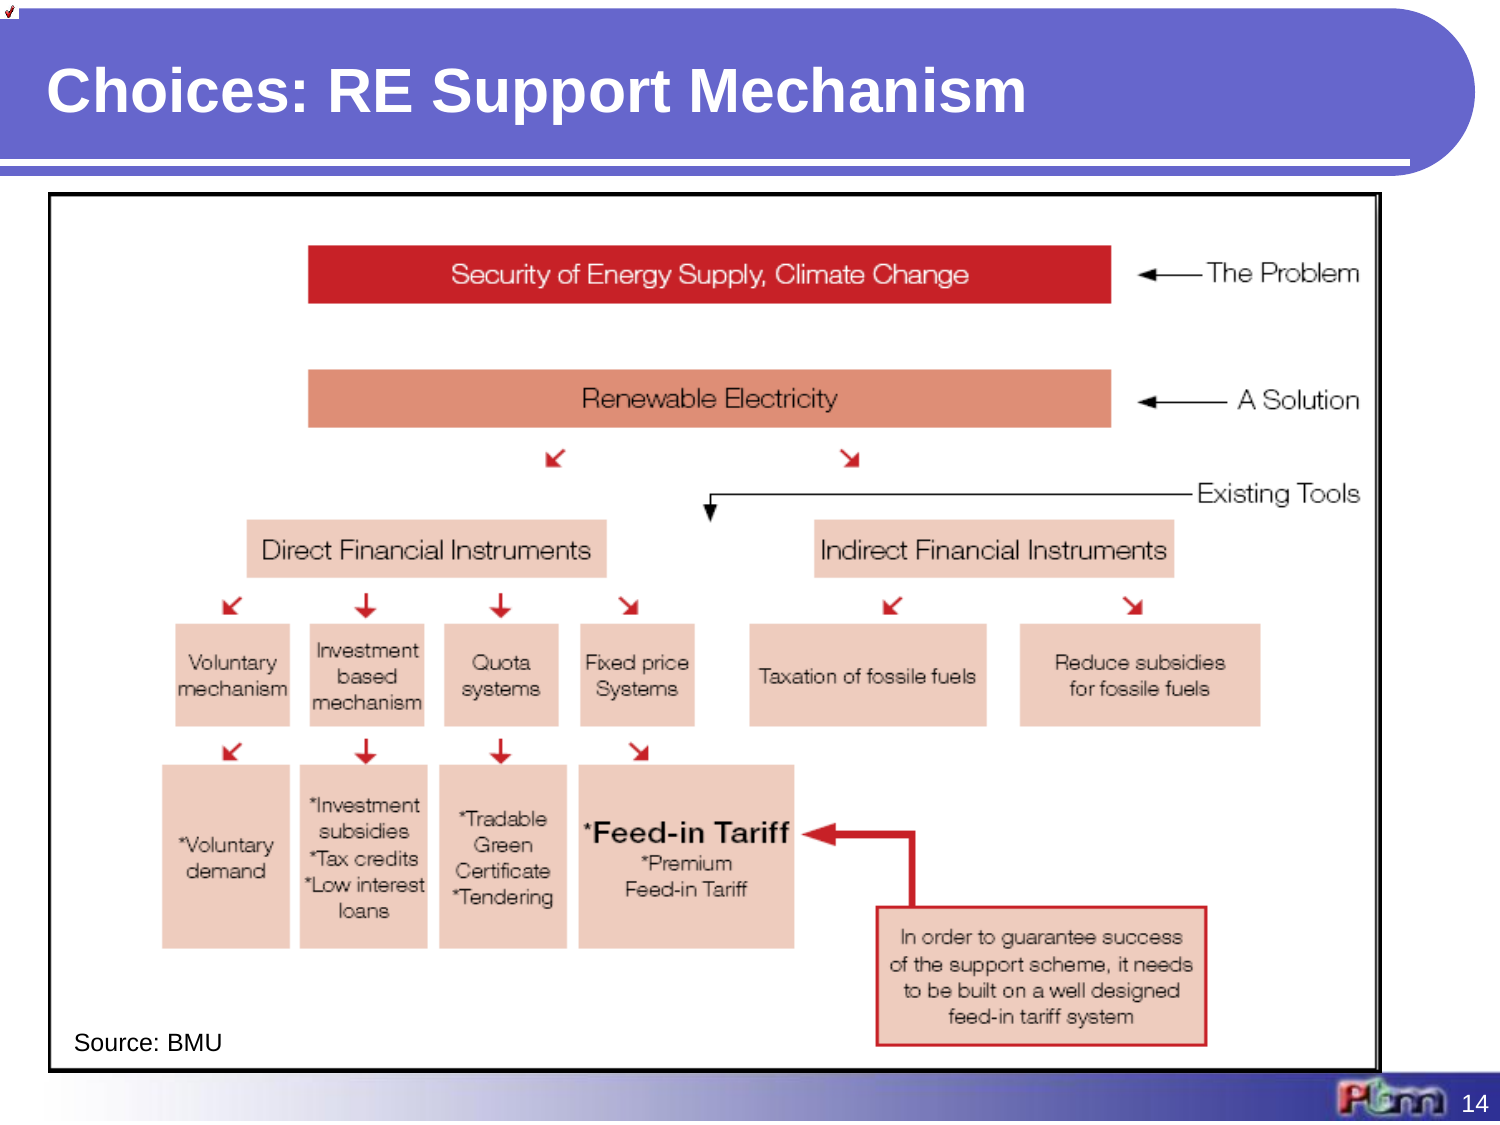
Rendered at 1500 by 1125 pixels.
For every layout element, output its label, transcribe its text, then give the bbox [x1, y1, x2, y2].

text_box Source: BMU [58, 1019, 238, 1065]
title Choices: RE Support Mechanism [31, 12, 1417, 163]
picture [0, 0, 19, 19]
text_box <編號> [1154, 1050, 1500, 1125]
picture [0, 192, 1382, 1121]
